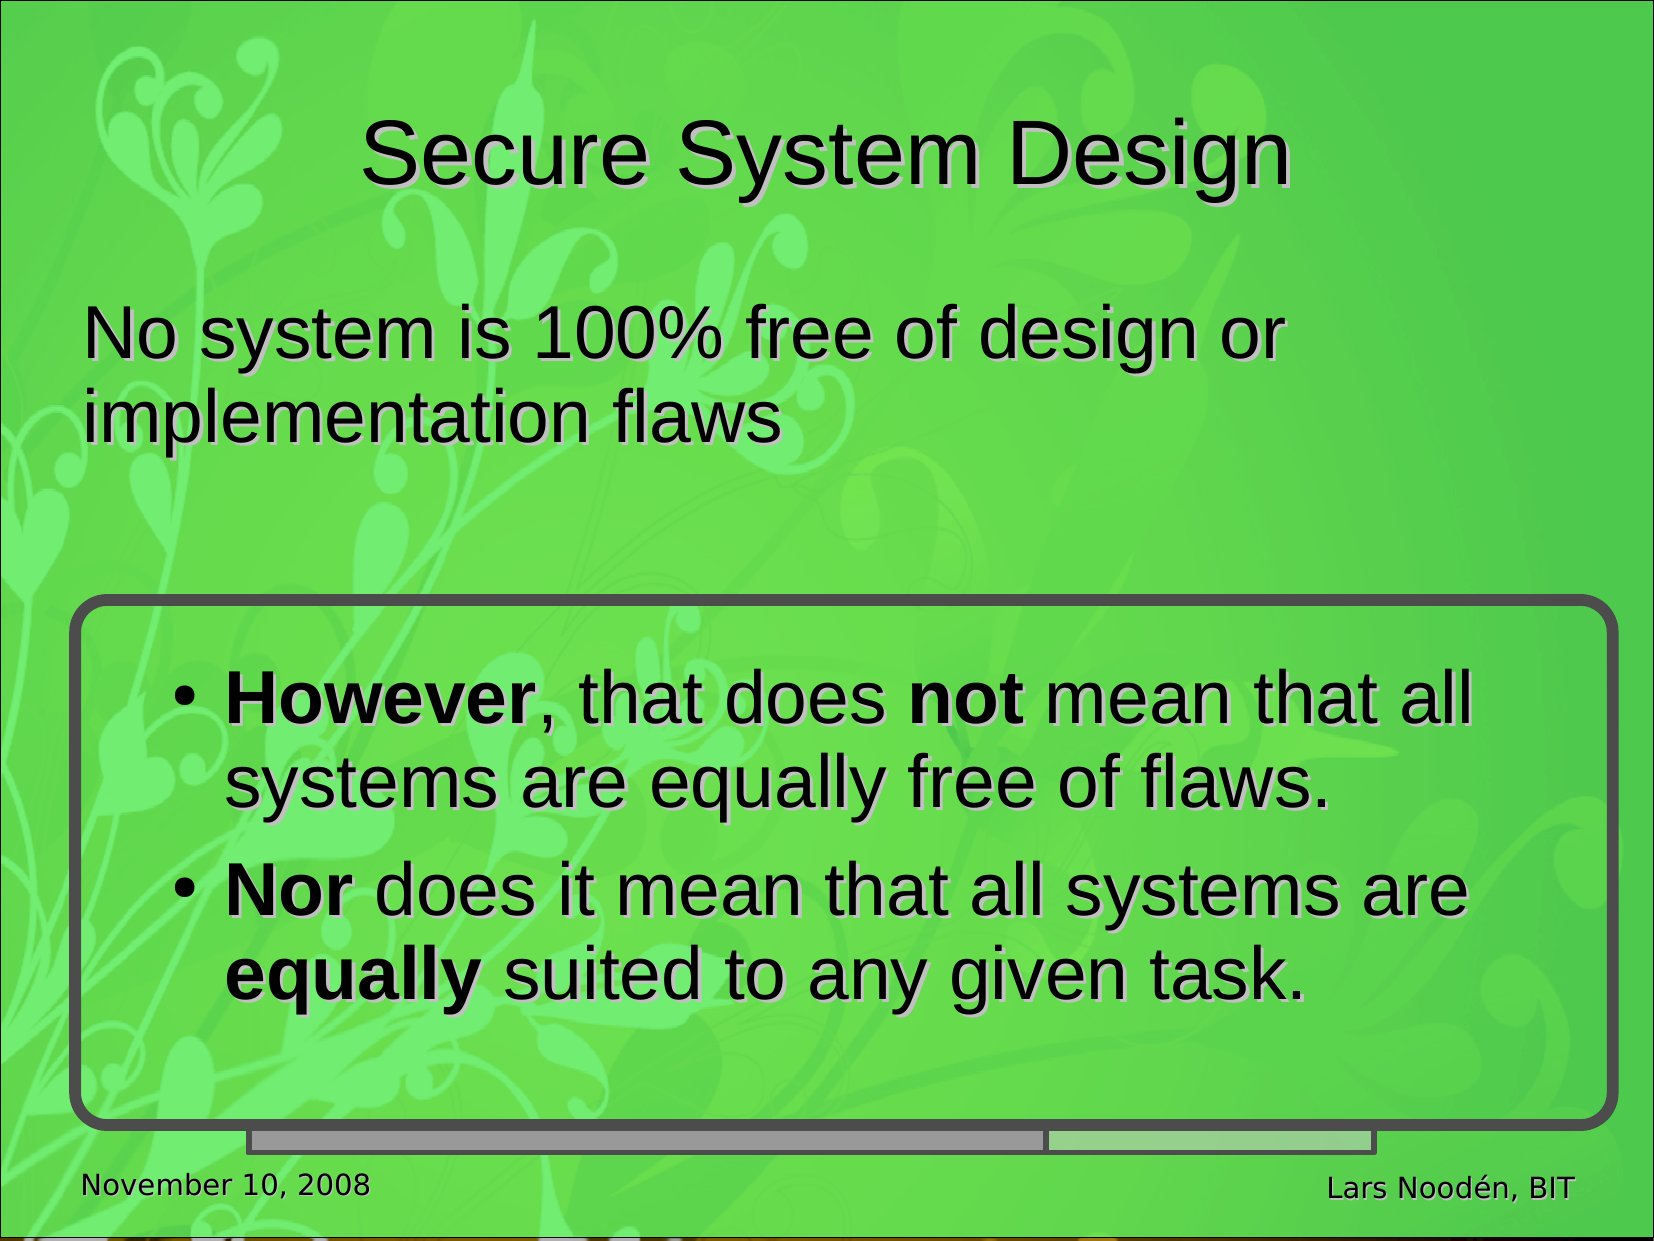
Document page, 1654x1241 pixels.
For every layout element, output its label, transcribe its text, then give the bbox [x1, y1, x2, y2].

list No system is 100% free of design or implementation flaws However, that does not mean that all systems are equally free of flaws. Nor does it mean that all systems are equally suited to any given task. [82, 606, 1571, 1109]
title Secure System Design [82, 49, 1571, 257]
text_box [252, 1131, 1371, 1150]
list No system is 100% free of design or implementation flaws However, that does not mean that all systems are equally free of flaws. Nor does it mean that all systems are equally suited to any given task. [82, 290, 1571, 602]
